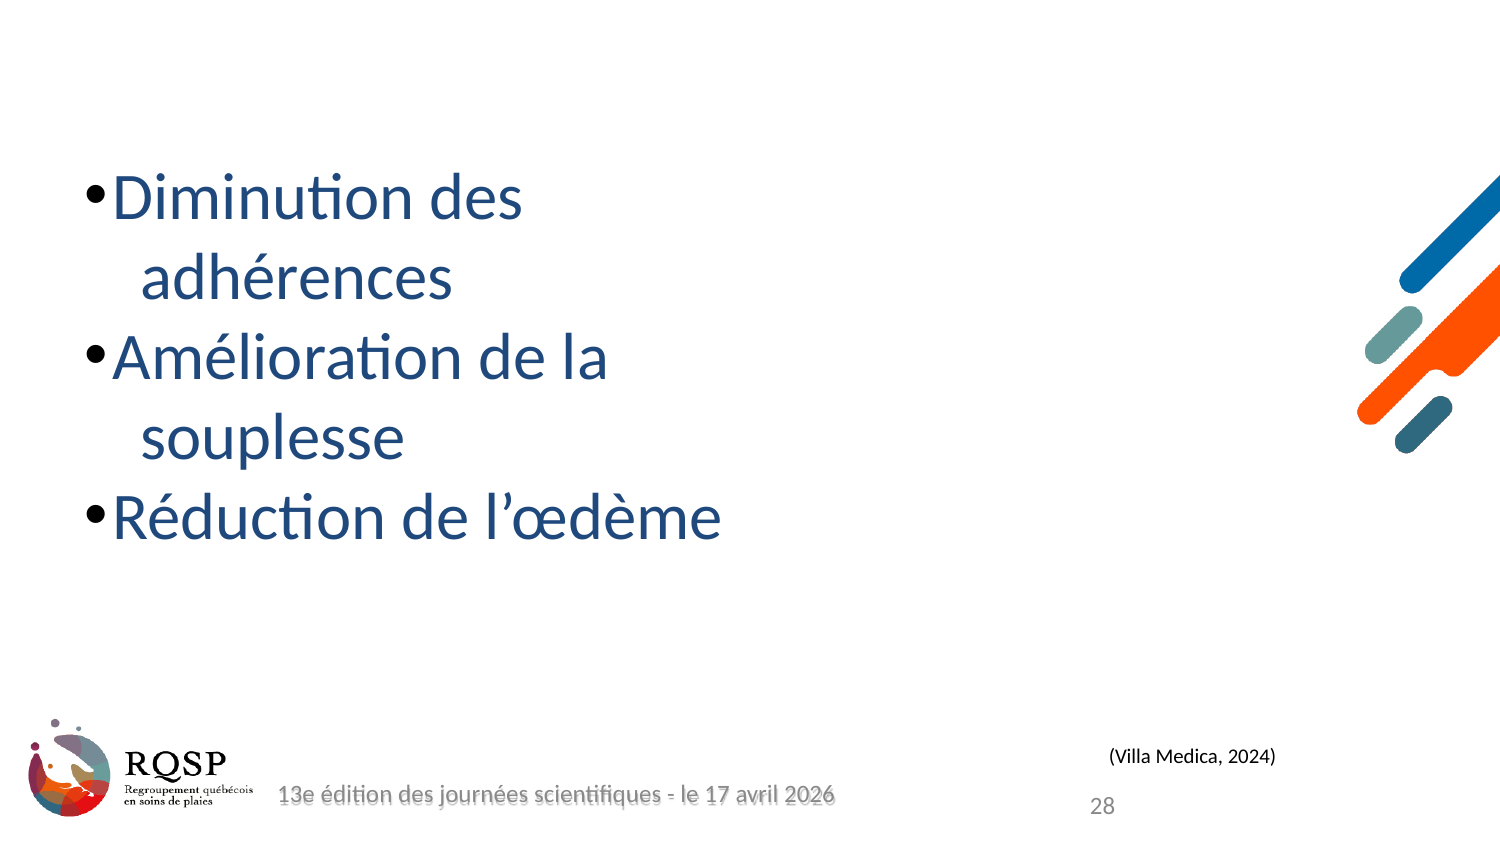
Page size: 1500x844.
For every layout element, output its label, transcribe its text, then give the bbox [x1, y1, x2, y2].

text_box (Villa Medica, 2024) [1093, 735, 1306, 778]
text_box Diminution des adhérences​ Amélioration de la souplesse ​ Réduction de l’œdème [69, 145, 751, 612]
text_box [1074, 782, 1426, 828]
